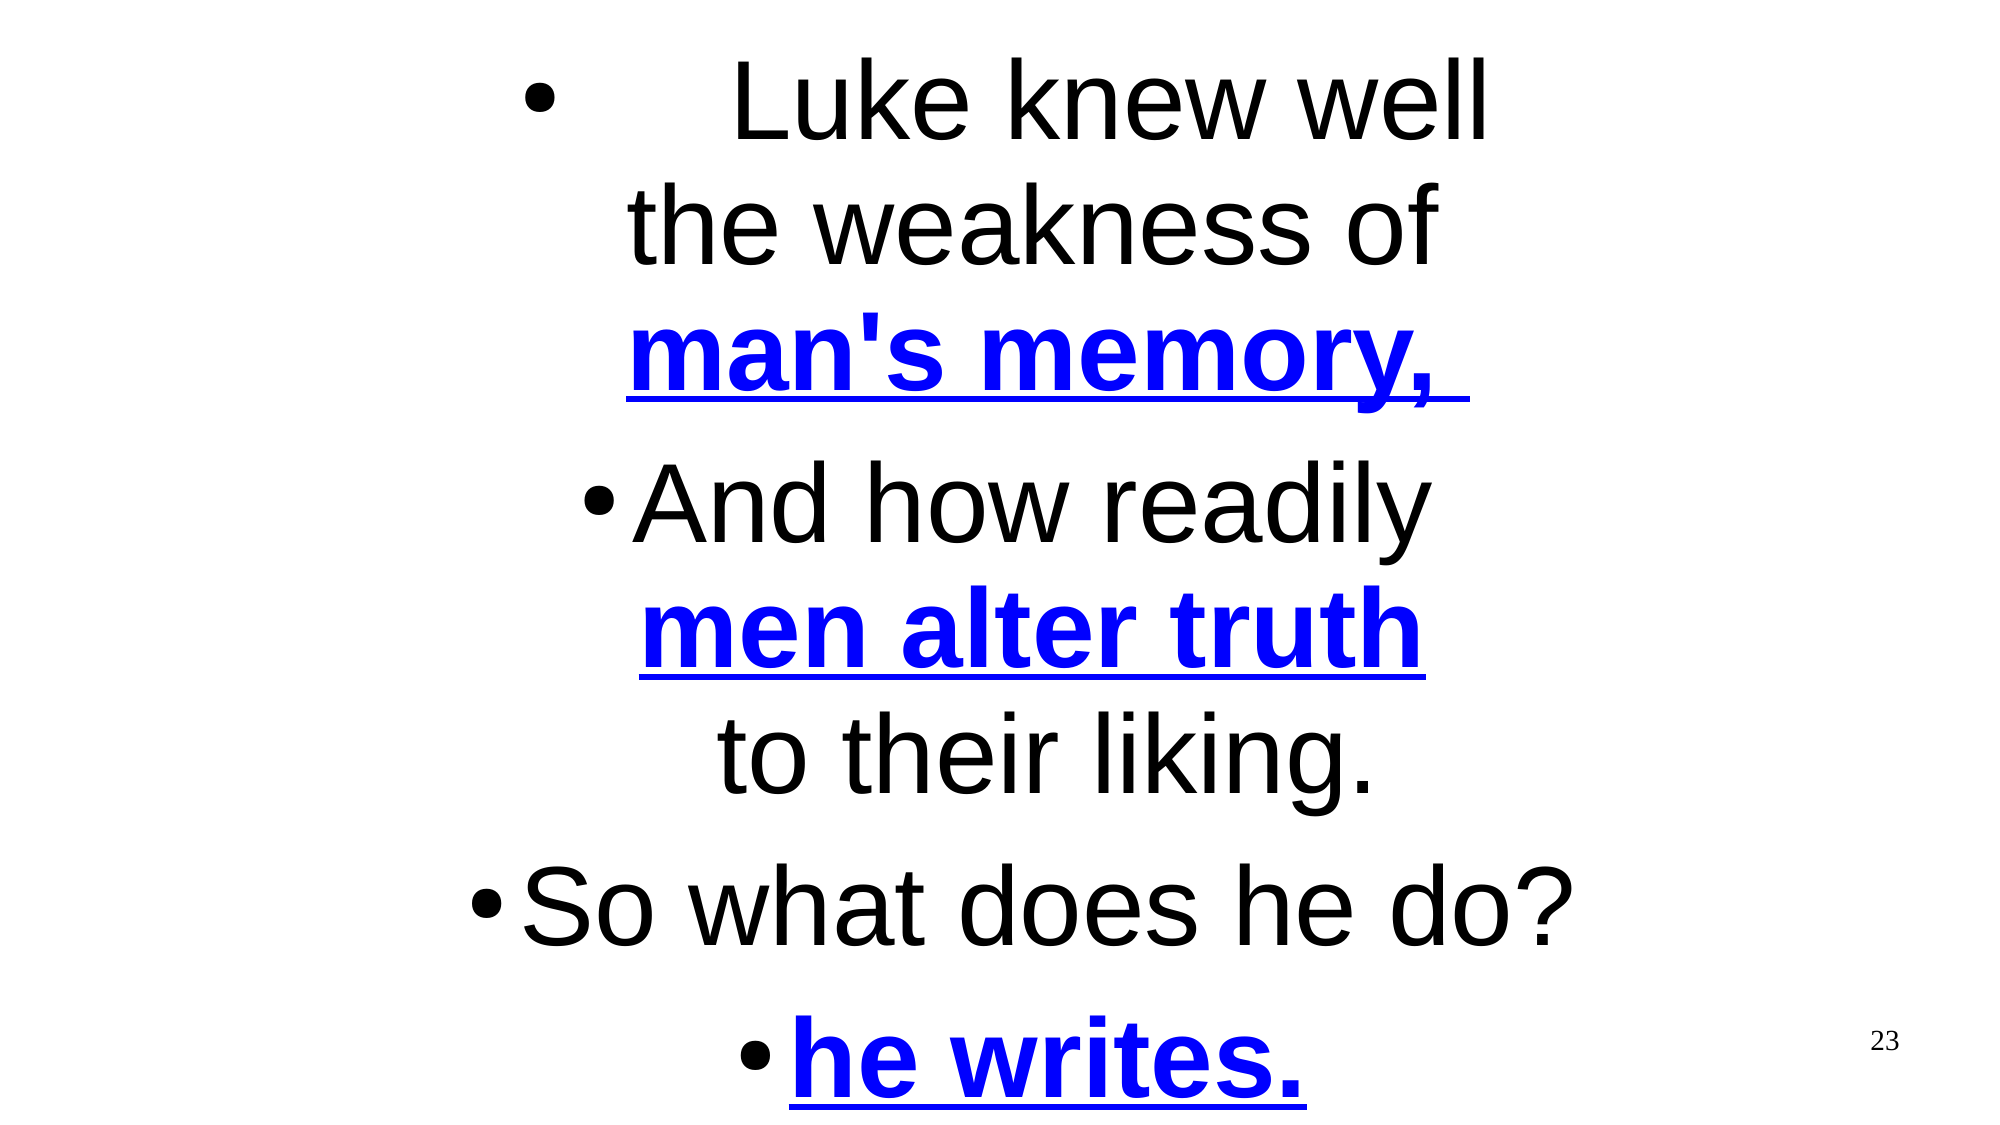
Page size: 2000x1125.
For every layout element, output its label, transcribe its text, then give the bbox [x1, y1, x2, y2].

list Luke knew well the weakness of man's memory, And how readily men alter truth to their liking. So what does he do? he writes. [37, 37, 1988, 1125]
